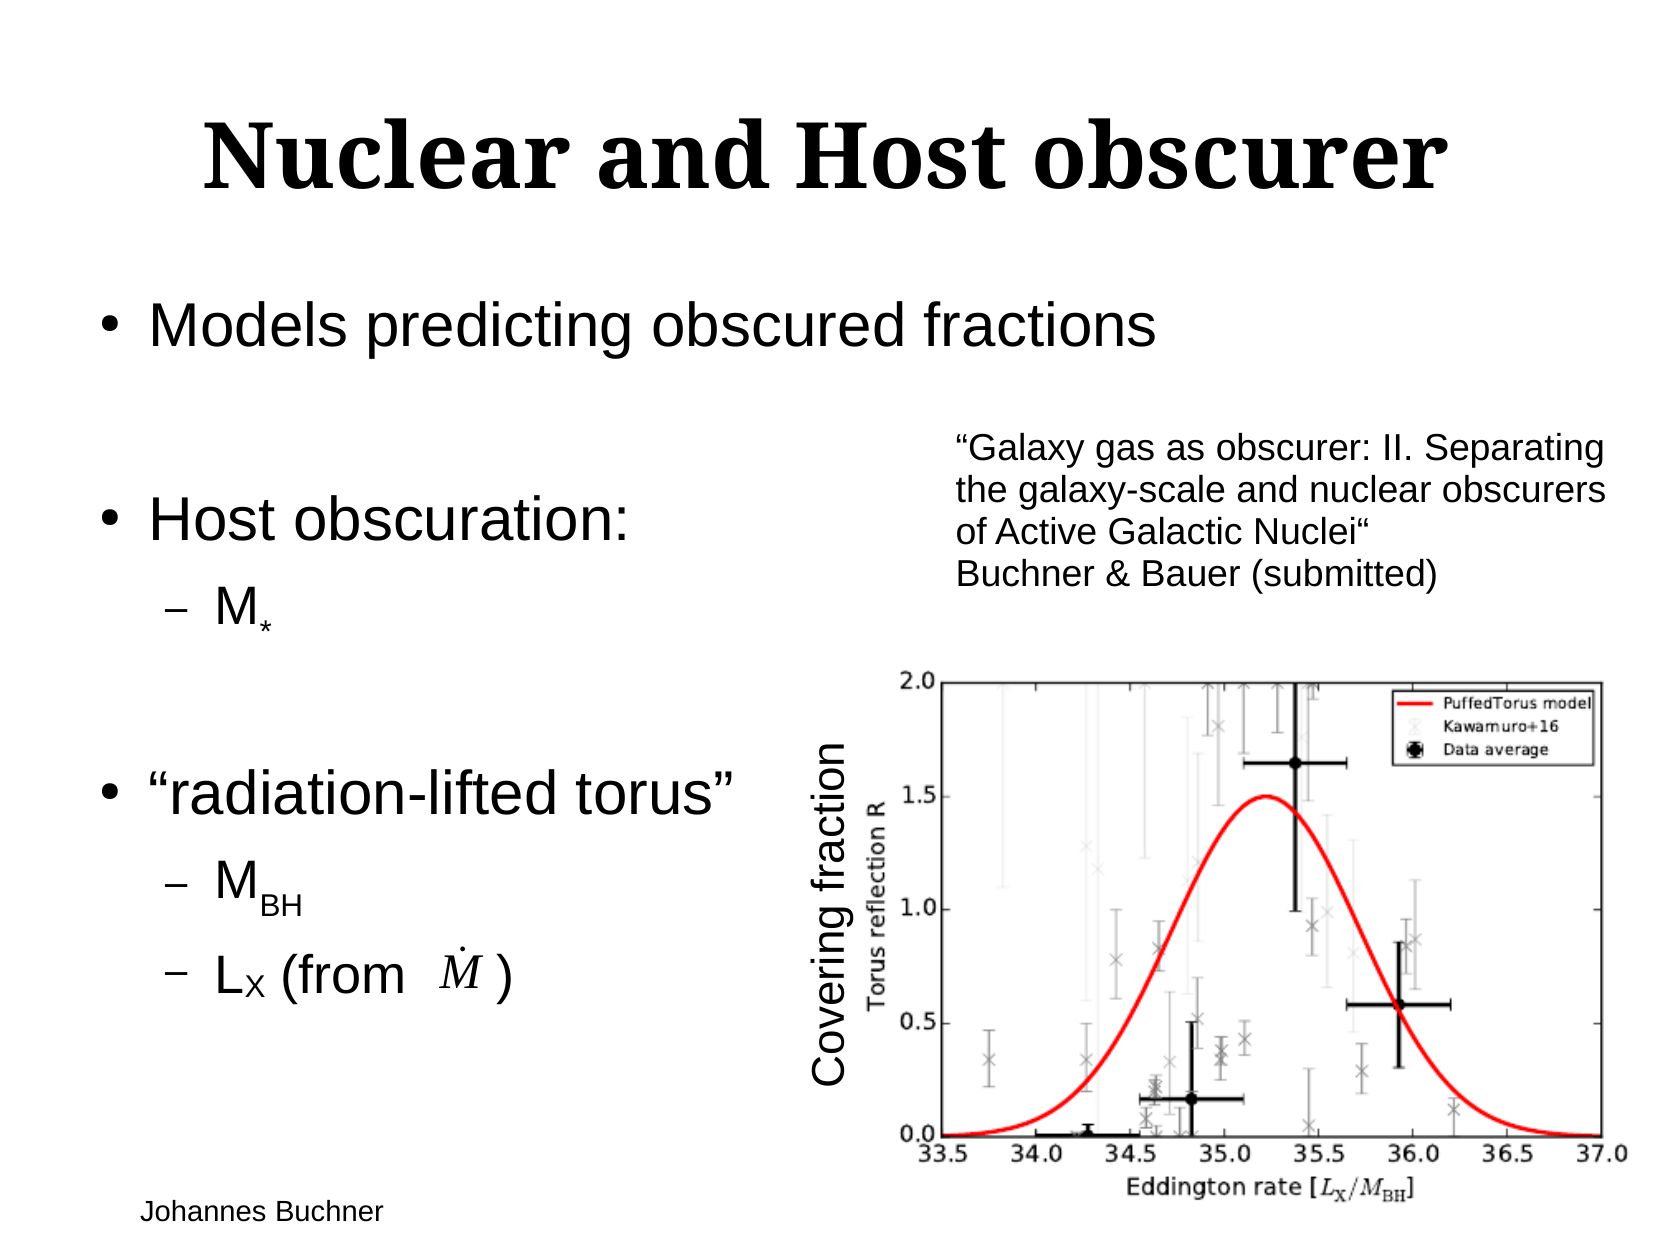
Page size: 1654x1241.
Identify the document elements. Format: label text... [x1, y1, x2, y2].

chart [431, 945, 493, 1001]
text_box Covering fraction [795, 615, 862, 1216]
title Nuclear and Host obscurer [82, 49, 1571, 257]
text_box “Galaxy gas as obscurer: II. Separating the galaxy-scale and nuclear obscurers of Active Galactic Nuclei“ Buchner & Bauer (submitted) [940, 419, 1646, 602]
list Models predicting obscured fractions Host obscuration: M* “radiation-lifted torus” MBH LX (from ) [82, 290, 1571, 1010]
picture [862, 651, 1647, 1216]
